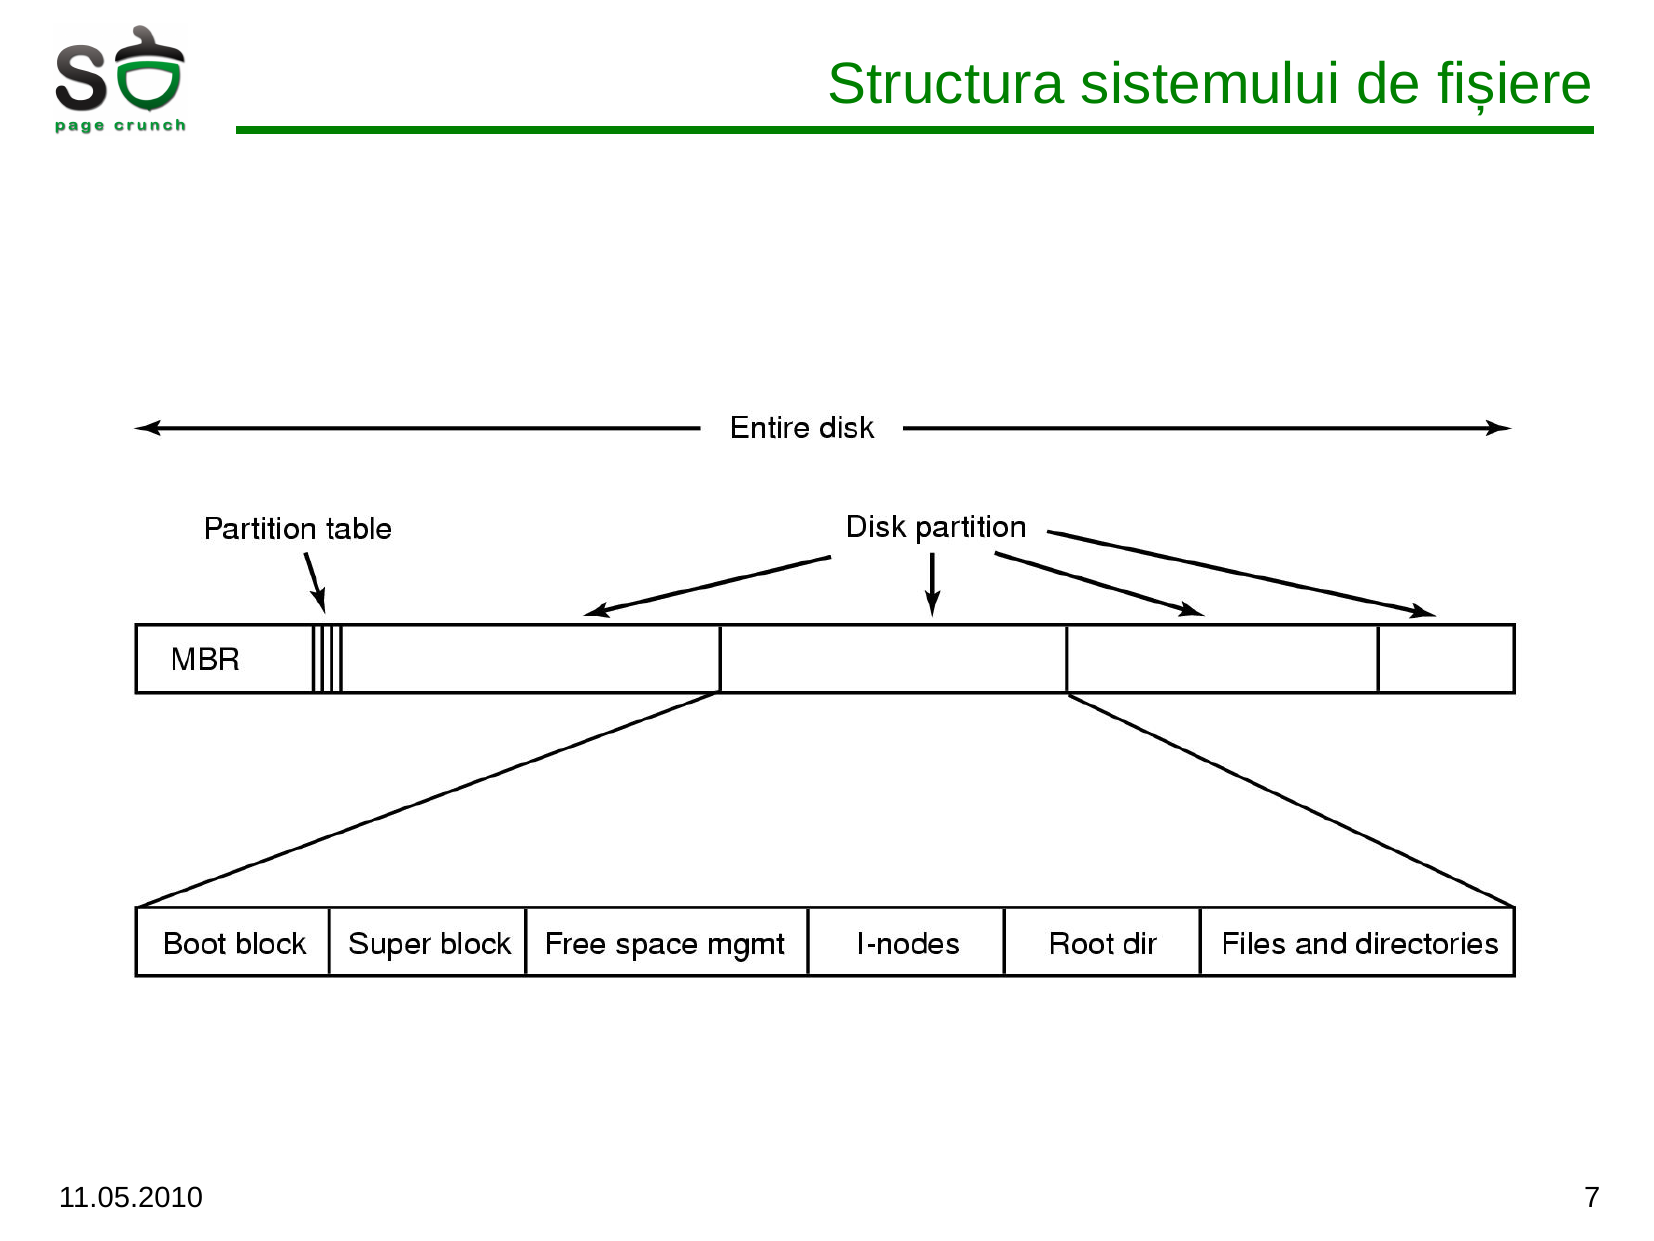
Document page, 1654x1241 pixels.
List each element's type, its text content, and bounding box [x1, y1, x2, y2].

title Structura sistemului de fișiere [236, 49, 1595, 119]
picture [132, 402, 1522, 979]
picture [53, 23, 188, 136]
